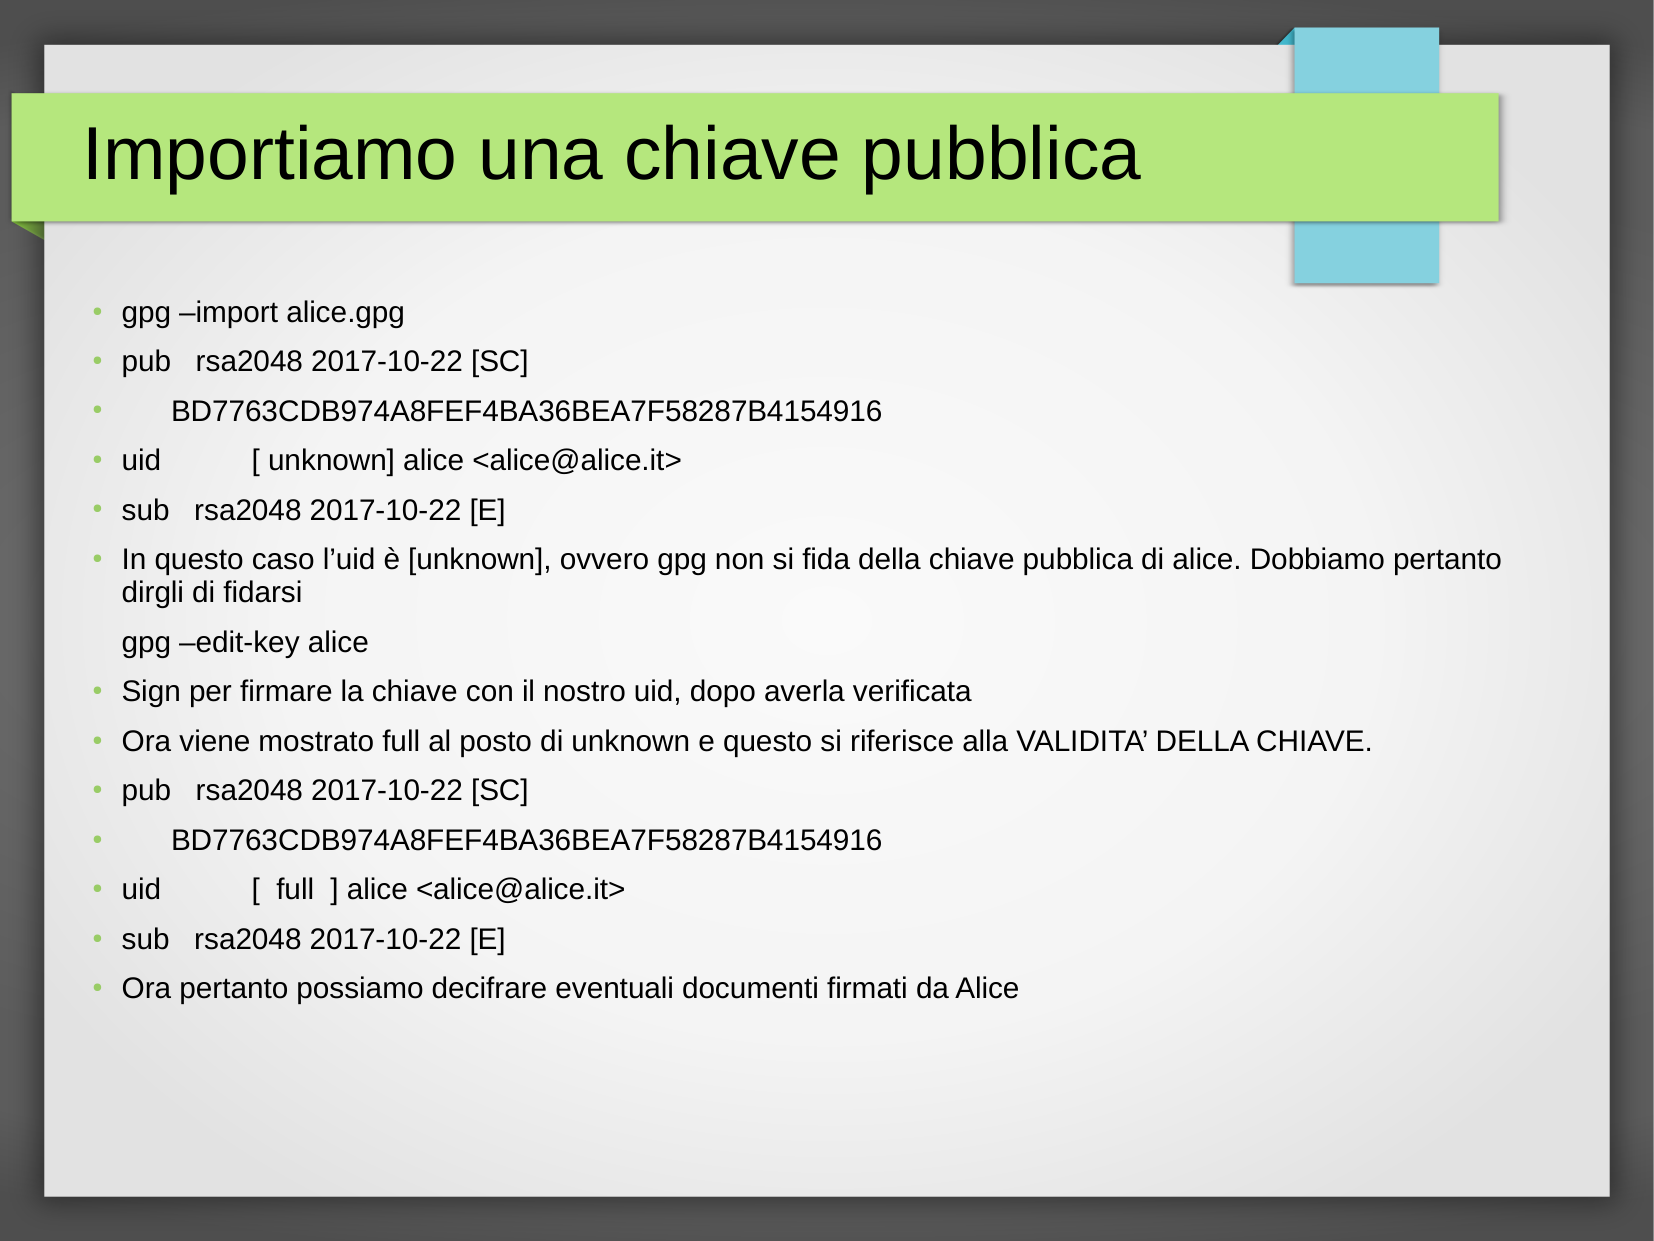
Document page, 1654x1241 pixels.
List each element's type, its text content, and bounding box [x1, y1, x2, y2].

list gpg –import alice.gpg pub rsa2048 2017-10-22 [SC] BD7763CDB974A8FEF4BA36BEA7F58287B4154916 uid [ unknown] alice <alice@alice.it> sub rsa2048 2017-10-22 [E] In questo caso l’uid è [unknown], ovvero gpg non si fida della chiave pubblica di alice. Dobbiamo pertanto dirgli di fidarsi gpg –edit-key alice Sign per firmare la chiave con il nostro uid, dopo averla verificata Ora viene mostrato full al posto di unknown e questo si riferisce alla VALIDITA’ DELLA CHIAVE. pub rsa2048 2017-10-22 [SC] BD7763CDB974A8FEF4BA36BEA7F58287B4154916 uid [ full ] alice <alice@alice.it> sub rsa2048 2017-10-22 [E] Ora pertanto possiamo decifrare eventuali documenti firmati da Alice [82, 295, 1571, 1015]
title Importiamo una chiave pubblica [82, 94, 1264, 213]
picture [0, 0, 1654, 1241]
